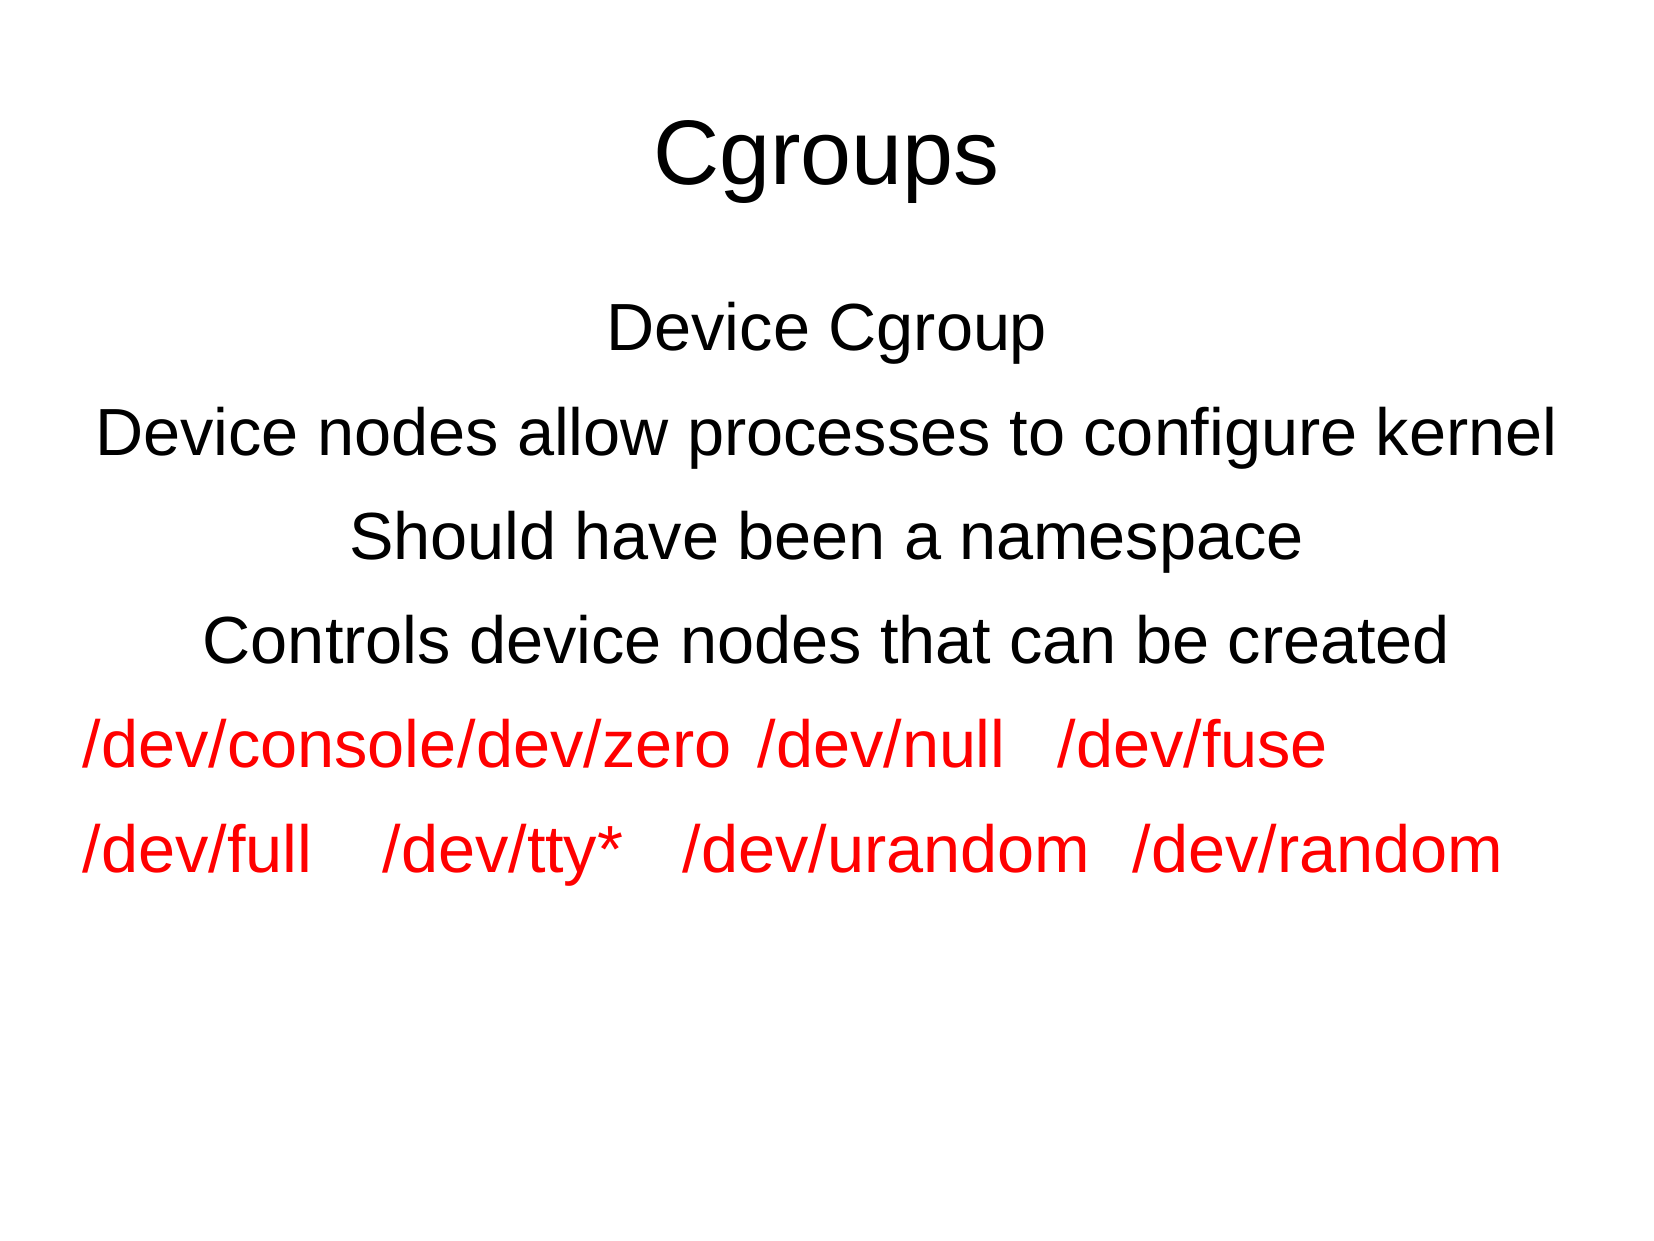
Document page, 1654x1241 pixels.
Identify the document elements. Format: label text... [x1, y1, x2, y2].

title Cgroups [82, 49, 1571, 257]
list Device Cgroup Device nodes allow processes to configure kernel Should have been a namespace Controls device nodes that can be created /dev/console /dev/zero /dev/null /dev/fuse /dev/full /dev/tty* /dev/urandom /dev/random [82, 290, 1571, 1010]
